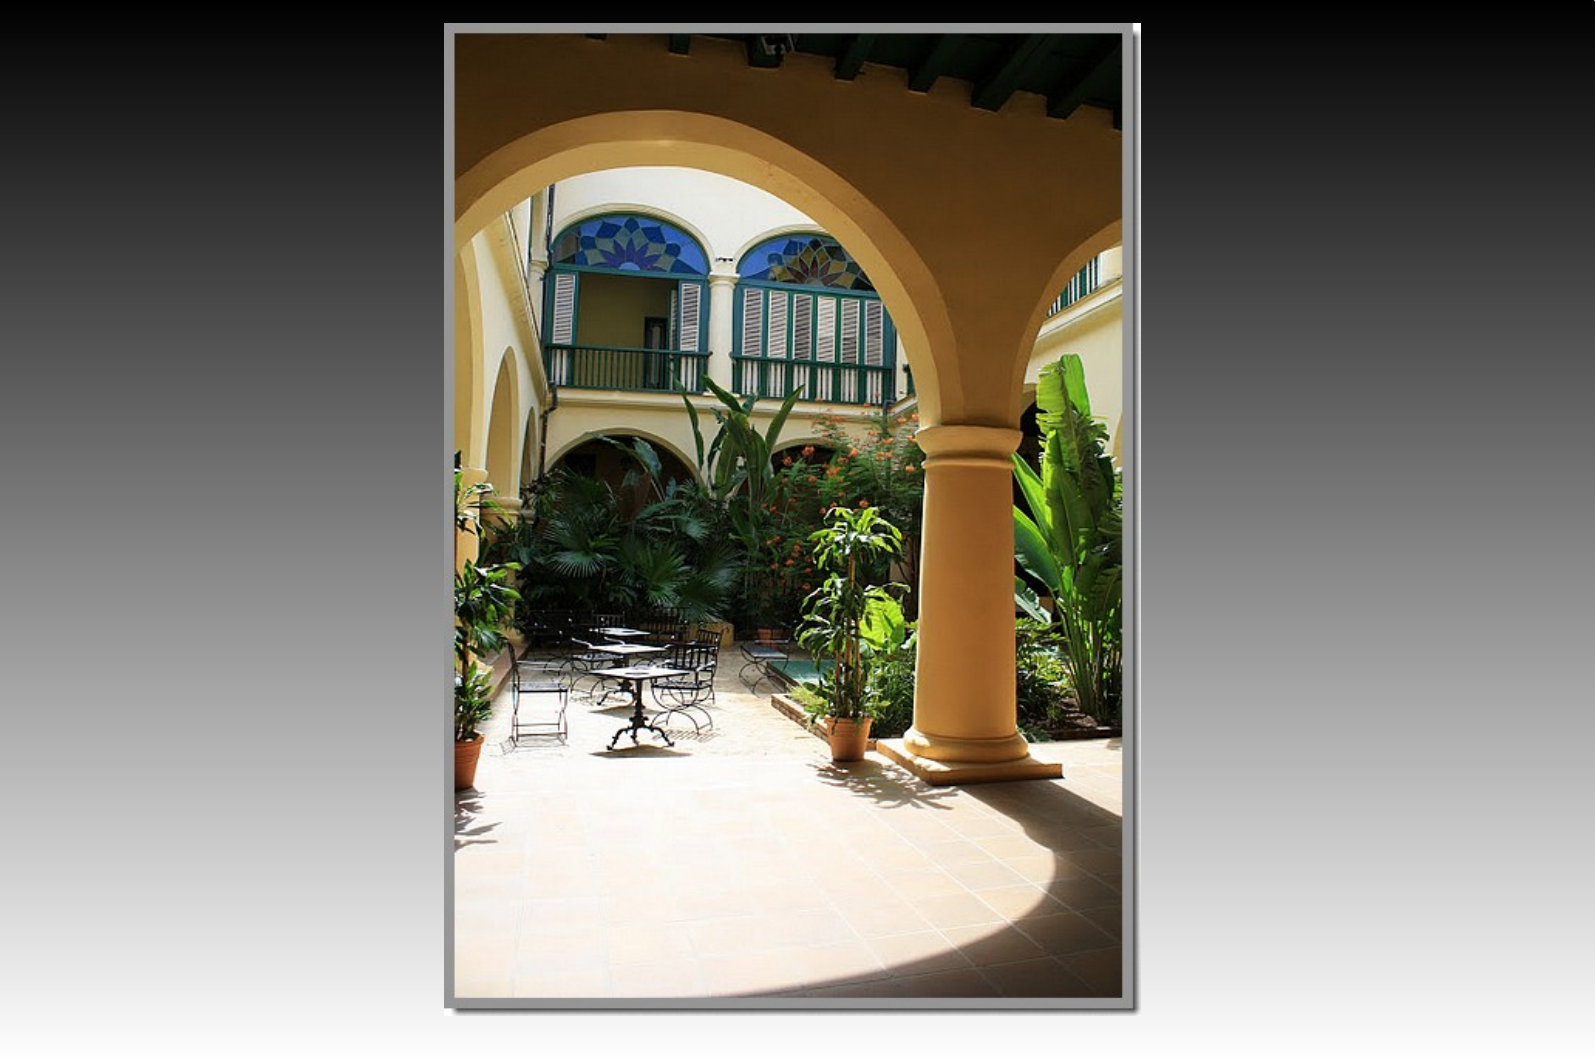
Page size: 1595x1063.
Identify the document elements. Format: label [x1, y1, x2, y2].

picture [444, 23, 1141, 1016]
